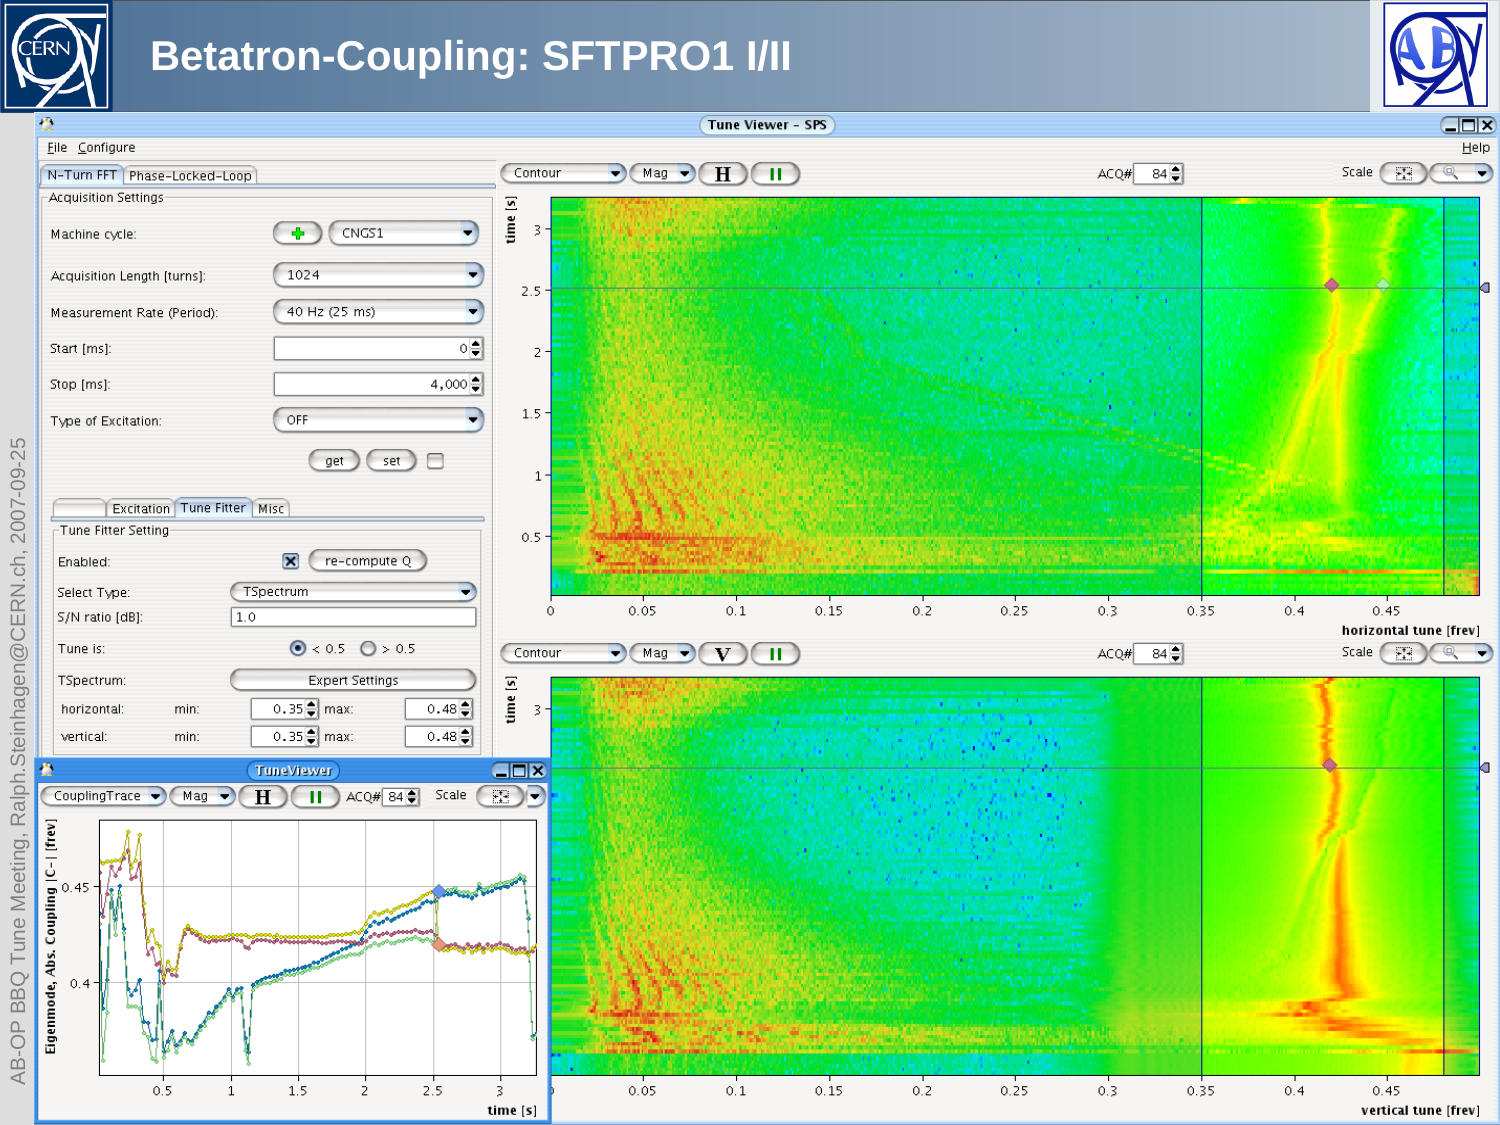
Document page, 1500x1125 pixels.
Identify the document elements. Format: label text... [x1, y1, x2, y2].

picture [1382, 1, 1489, 108]
title Betatron-Coupling: SFTPRO1 I/II [150, 7, 1201, 106]
picture [0, 0, 1500, 1125]
